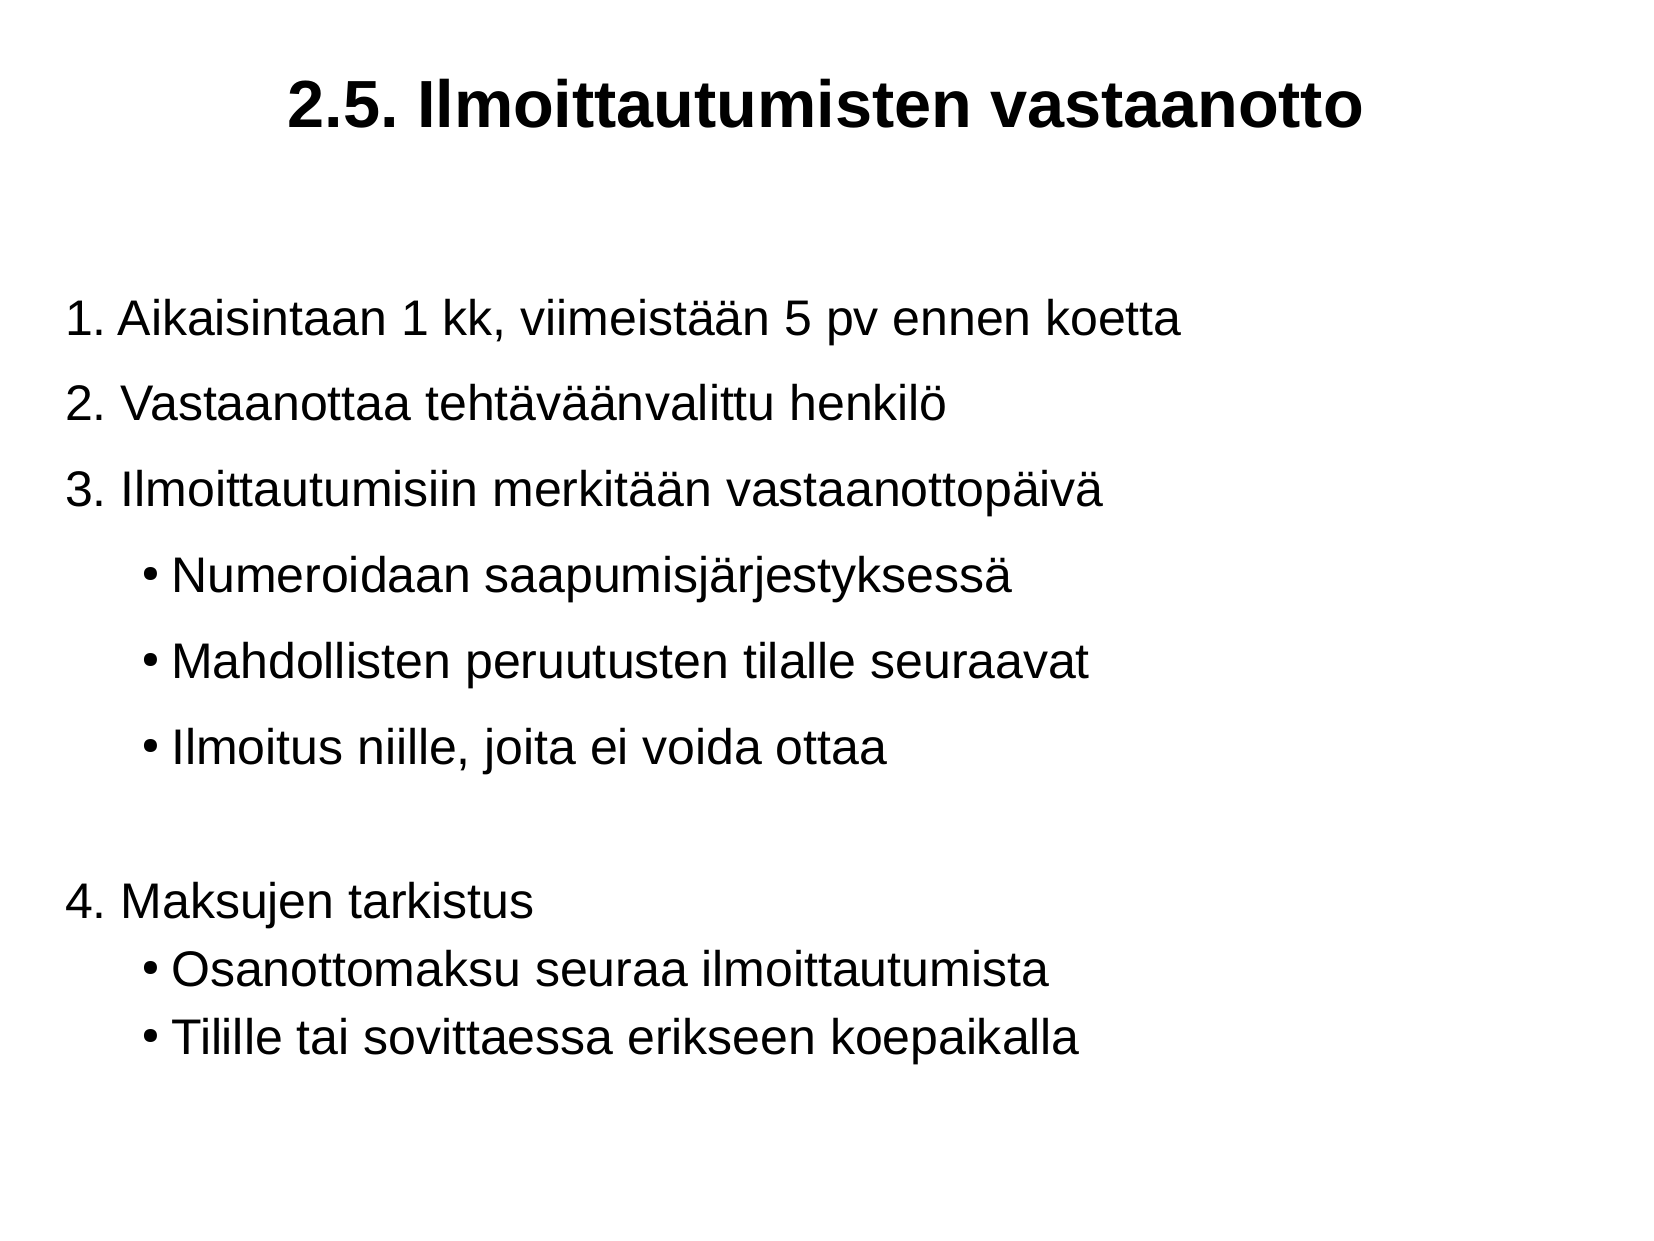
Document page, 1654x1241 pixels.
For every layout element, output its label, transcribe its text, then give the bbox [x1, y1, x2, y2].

subtitle 1. Aikaisintaan 1 kk, viimeistään 5 pv ennen koetta 2. Vastaanottaa tehtäväänvalittu henkilö 3. Ilmoittautumisiin merkitään vastaanottopäivä Numeroidaan saapumisjärjestyksessä Mahdollisten peruutusten tilalle seuraavat Ilmoitus niille, joita ei voida ottaa 4. Maksujen tarkistus Osanottomaksu seuraa ilmoittautumista Tilille tai sovittaessa erikseen koepaikalla [35, 212, 1524, 1129]
title 2.5. Ilmoittautumisten vastaanotto [82, 71, 1571, 189]
